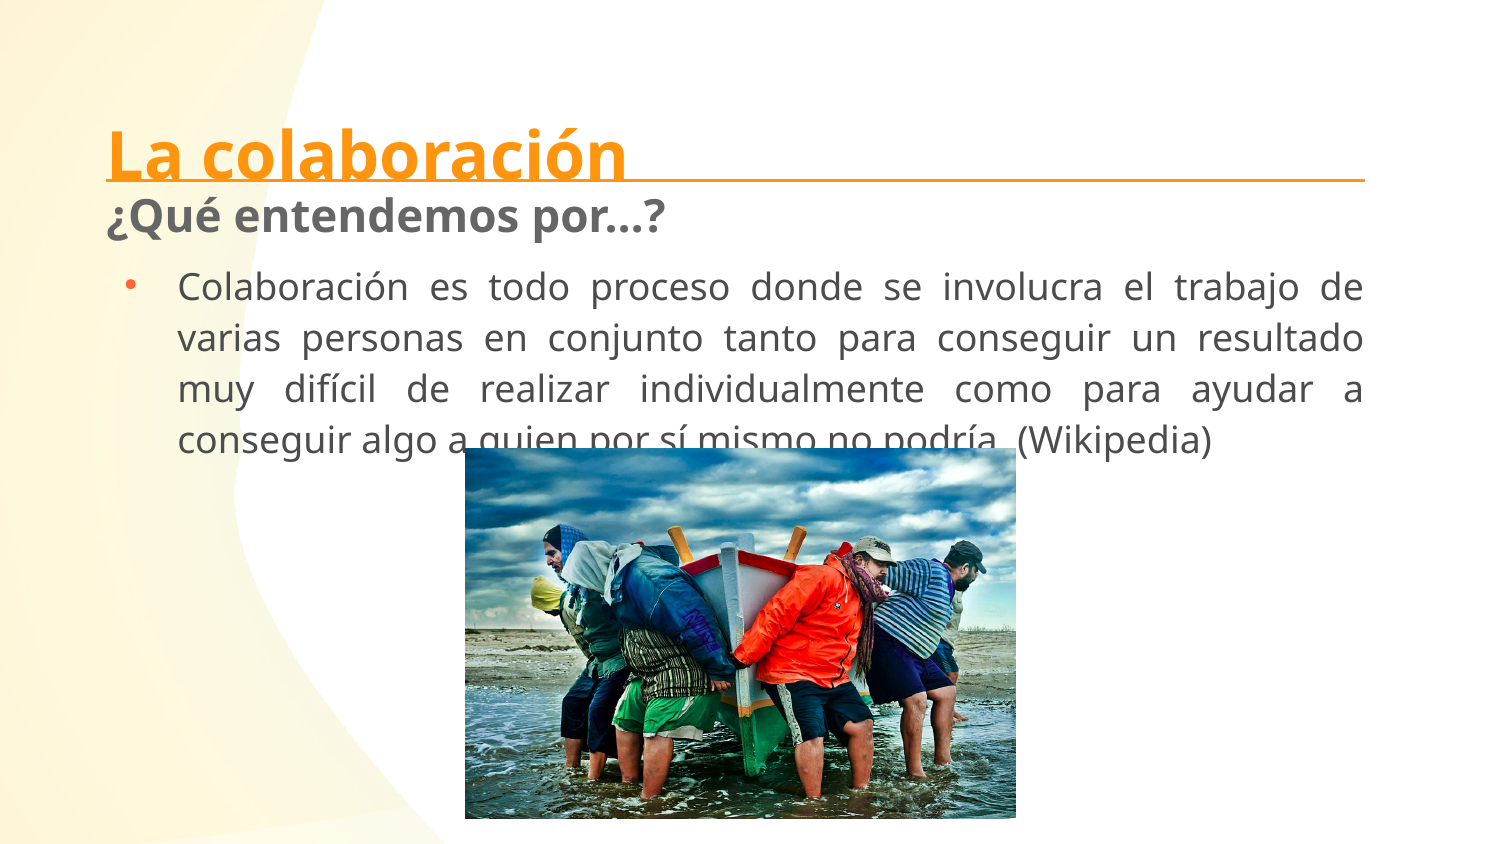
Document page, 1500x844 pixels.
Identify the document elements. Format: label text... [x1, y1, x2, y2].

picture [0, 0, 1500, 844]
text_box ¿Qué entendemos por…? [106, 183, 1205, 247]
list Colaboración es todo proceso donde se involucra el trabajo de varias personas en conjunto tanto para conseguir un resultado muy difícil de realizar individualmente como para ayudar a conseguir algo a quien por sí mismo no podría. (Wikipedia) [106, 194, 1366, 766]
title La colaboración [106, 115, 1457, 193]
